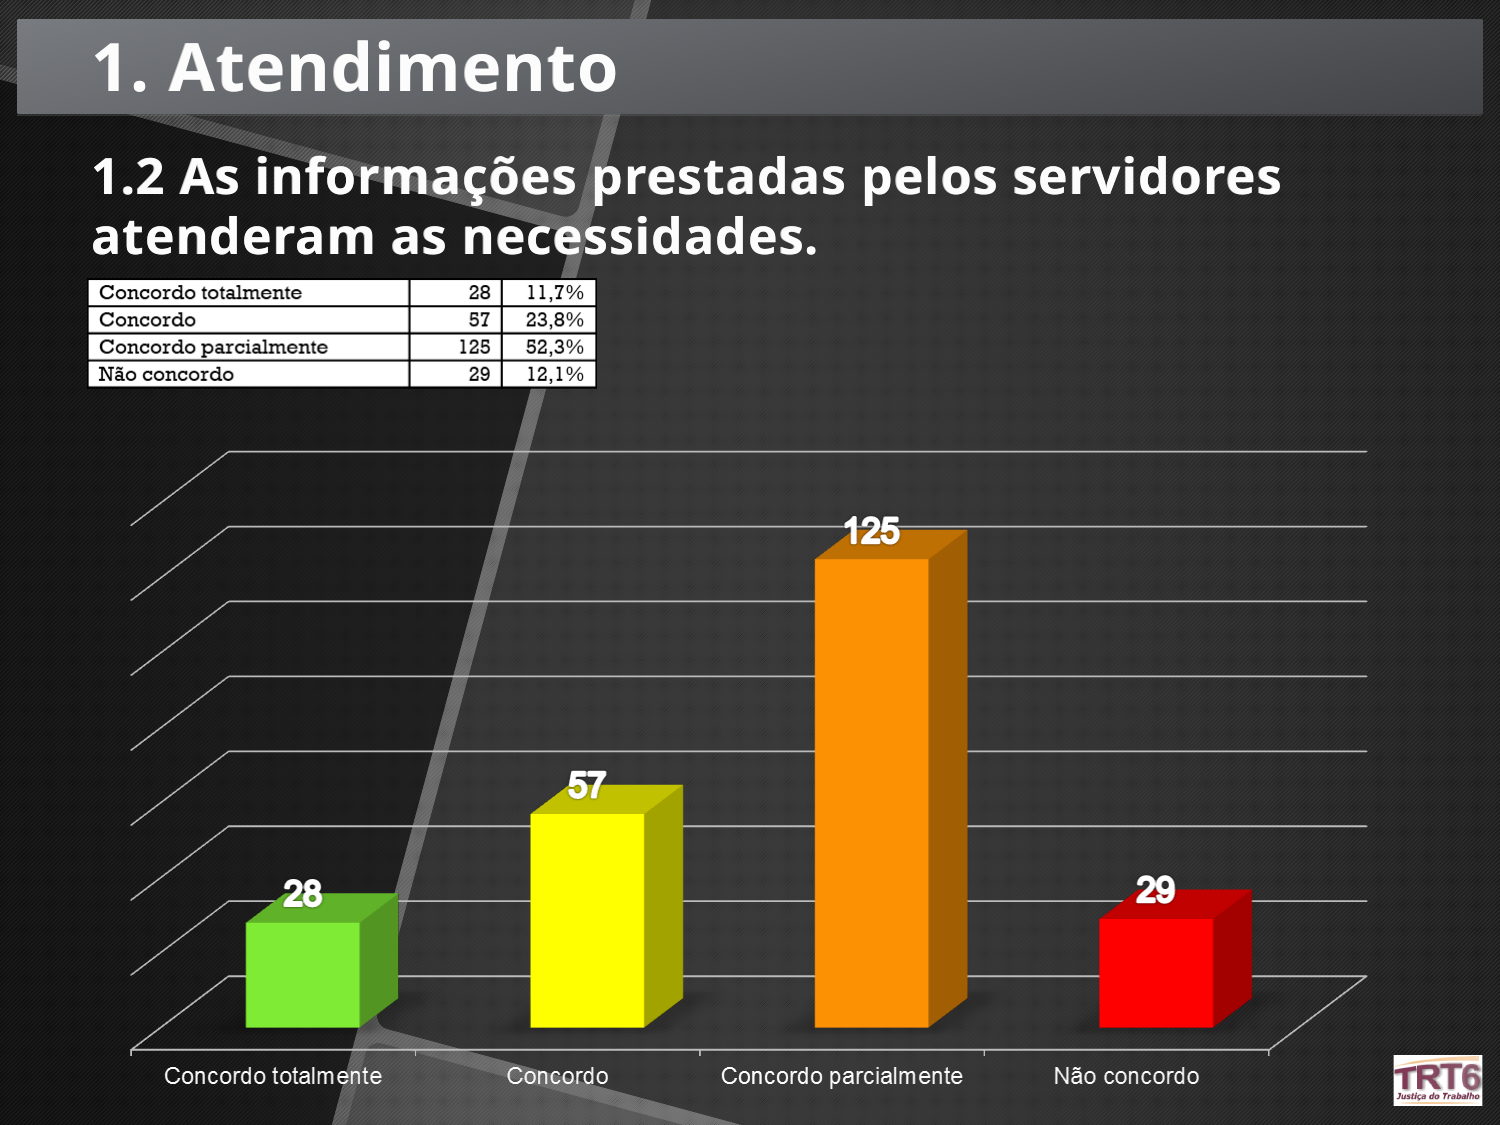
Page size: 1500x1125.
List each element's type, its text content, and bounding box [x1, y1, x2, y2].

picture [87, 273, 597, 399]
chart [60, 414, 1440, 1115]
text_box [18, 19, 1482, 114]
text_box 1.2 As informações prestadas pelos servidores atenderam as necessidades. [77, 137, 1447, 272]
picture [1440, 1055, 1483, 1106]
text_box 1. Atendimento [77, 18, 1270, 113]
